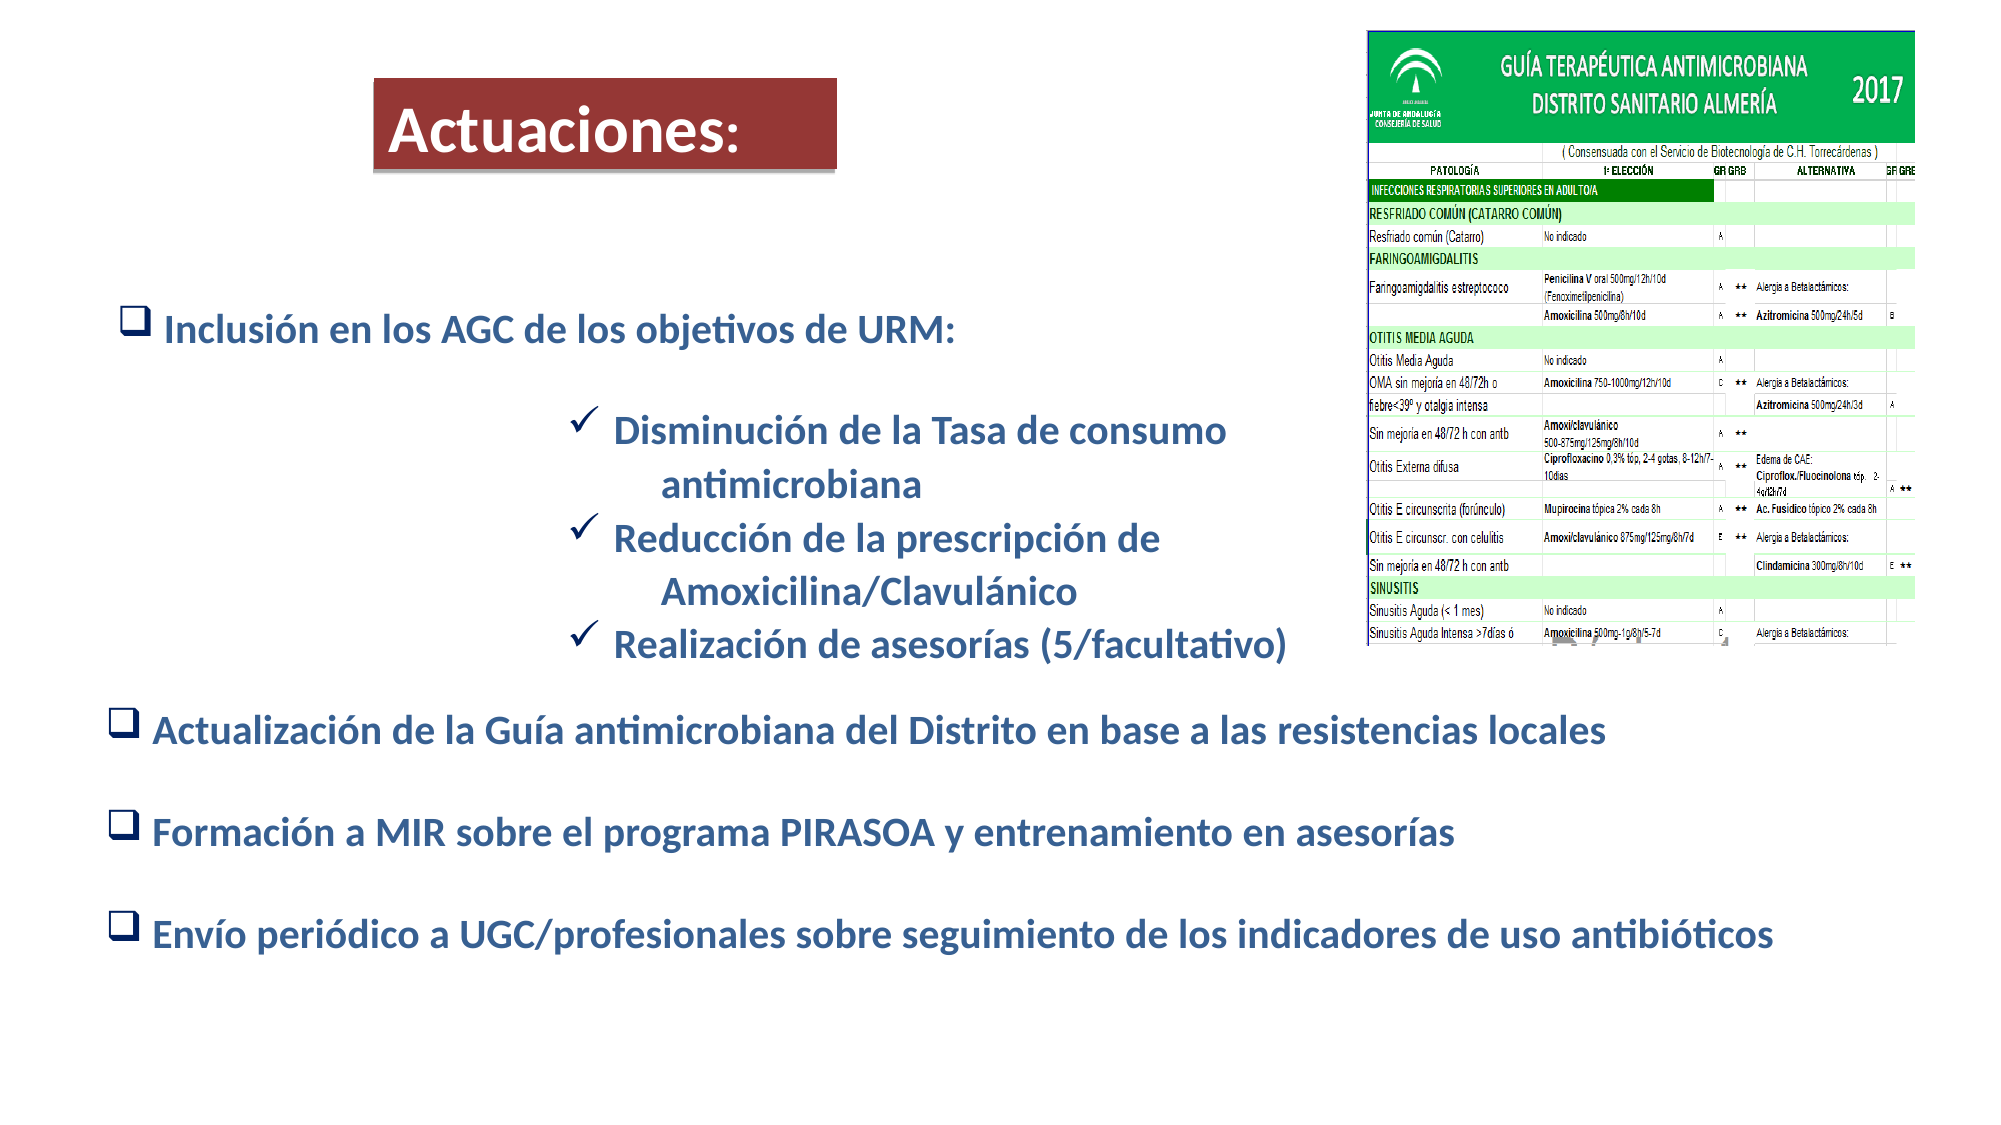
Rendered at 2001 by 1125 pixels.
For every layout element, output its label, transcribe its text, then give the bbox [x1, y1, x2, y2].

text_box Inclusión en los AGC de los objetivos de URM: Disminución de la Tasa de consumo antimicrobiana Reducción de la prescripción de Amoxicilina/Clavulánico Realización de asesorías (5/facultativo) [102, 291, 1357, 657]
text_box Actualización de la Guía antimicrobiana del Distrito en base a las resistencias locales Formación a MIR sobre el programa PIRASOA y entrenamiento en asesorías Envío periódico a UGC/profesionales sobre seguimiento de los indicadores de uso antibióticos [90, 692, 1906, 1006]
picture [1366, 30, 1915, 646]
text_box Actuaciones: [374, 78, 837, 169]
